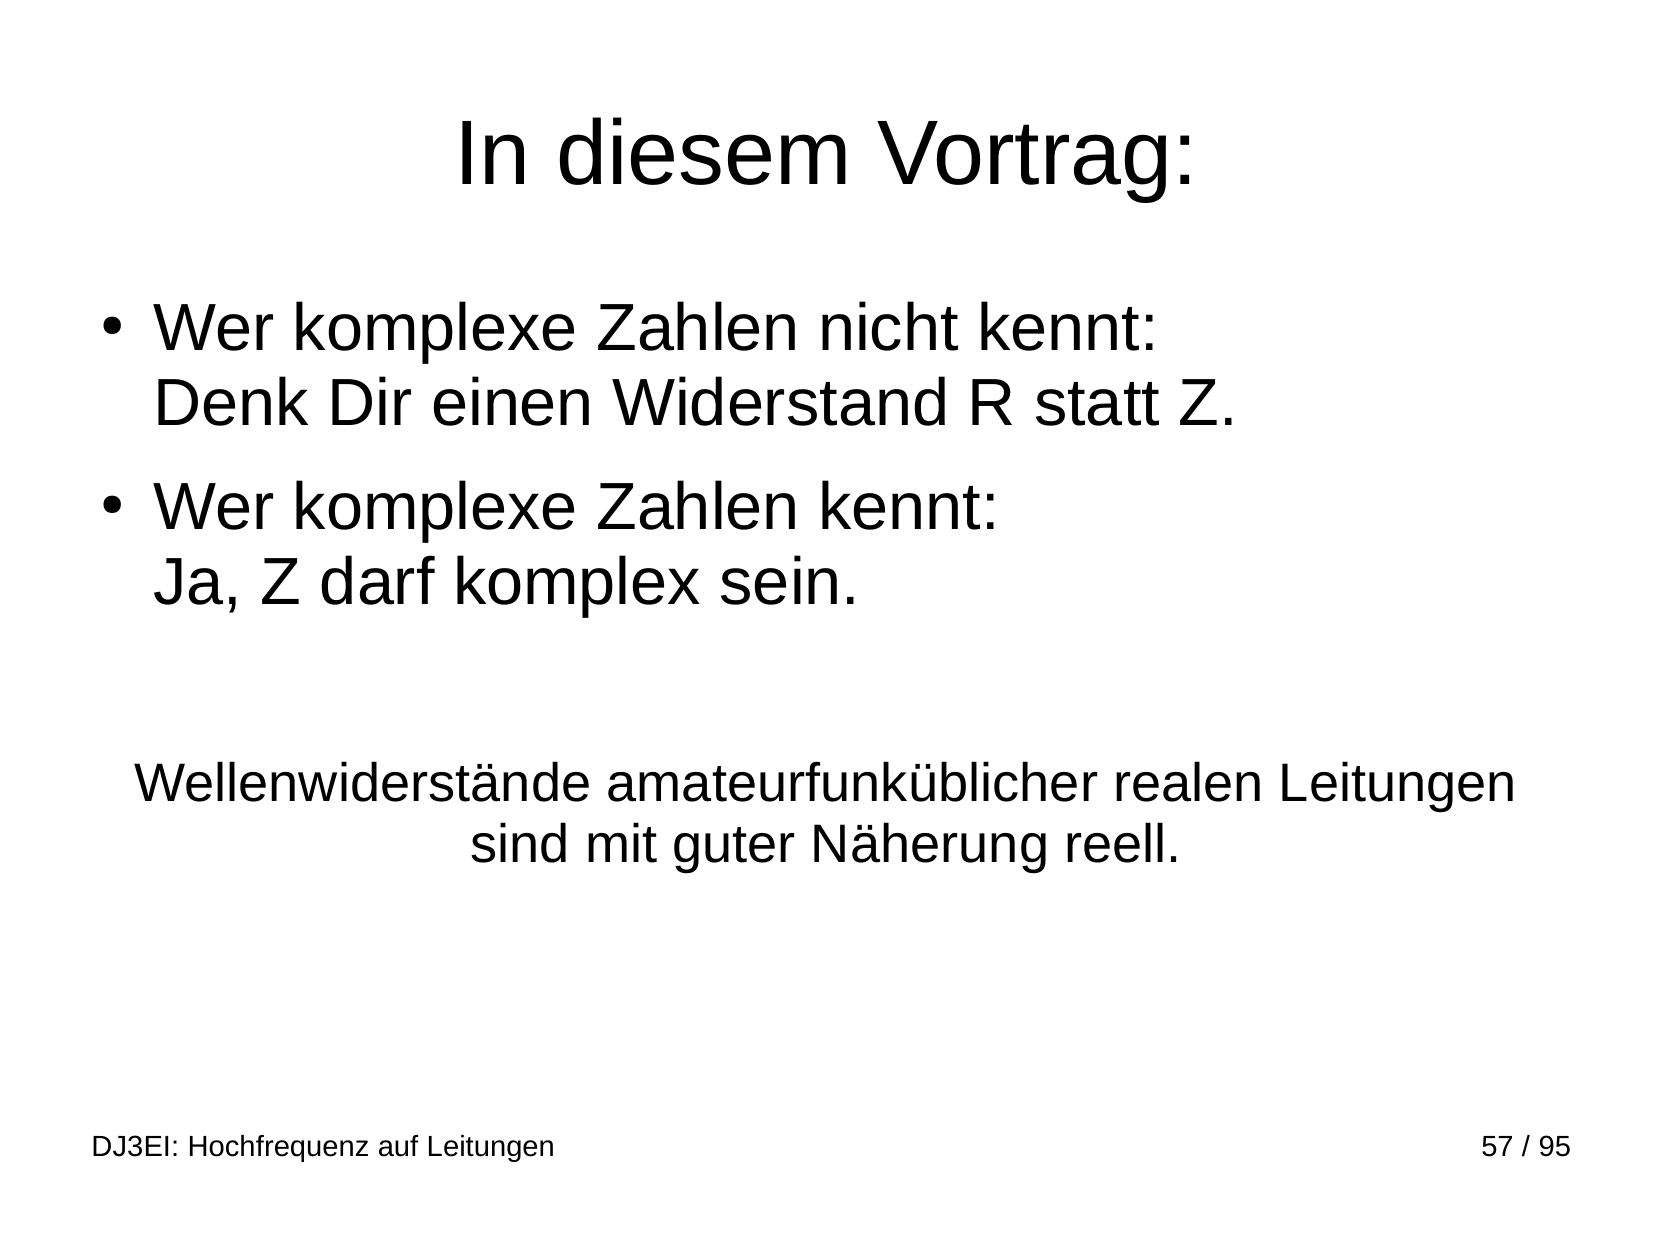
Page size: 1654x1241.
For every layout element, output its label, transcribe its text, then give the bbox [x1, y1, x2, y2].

list Wer komplexe Zahlen nicht kennt: Denk Dir einen Widerstand R statt Z. Wer komplexe Zahlen kennt: Ja, Z darf komplex sein. Wellenwiderstände amateurfunküblicher realen Leitungen sind mit guter Näherung reell. [82, 290, 1571, 910]
title In diesem Vortrag: [82, 49, 1571, 257]
